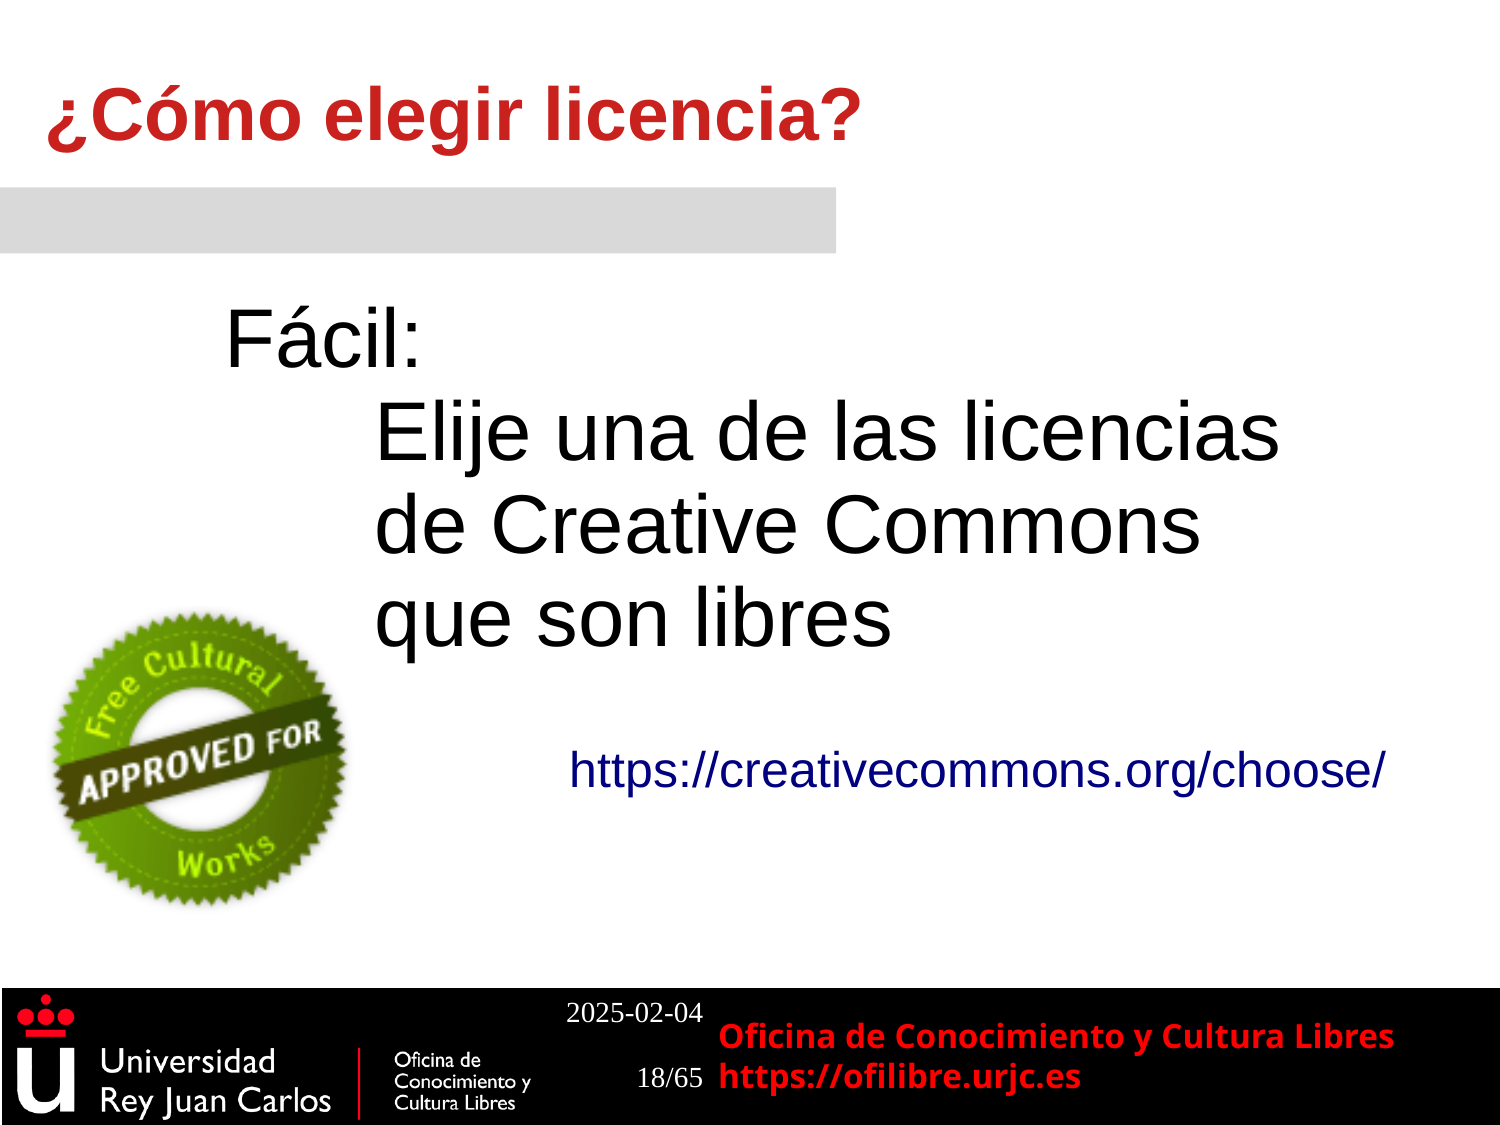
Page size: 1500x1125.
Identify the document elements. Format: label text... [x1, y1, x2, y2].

text_box Fácil: Elije una de las licencias de Creative Commons que son libres [210, 285, 1442, 672]
picture [17, 994, 531, 1120]
picture [45, 605, 355, 916]
text_box ¿Cómo elegir licencia? [30, 64, 1306, 248]
text_box https://creativecommons.org/choose/ [555, 735, 1456, 848]
title [75, 7, 1425, 196]
